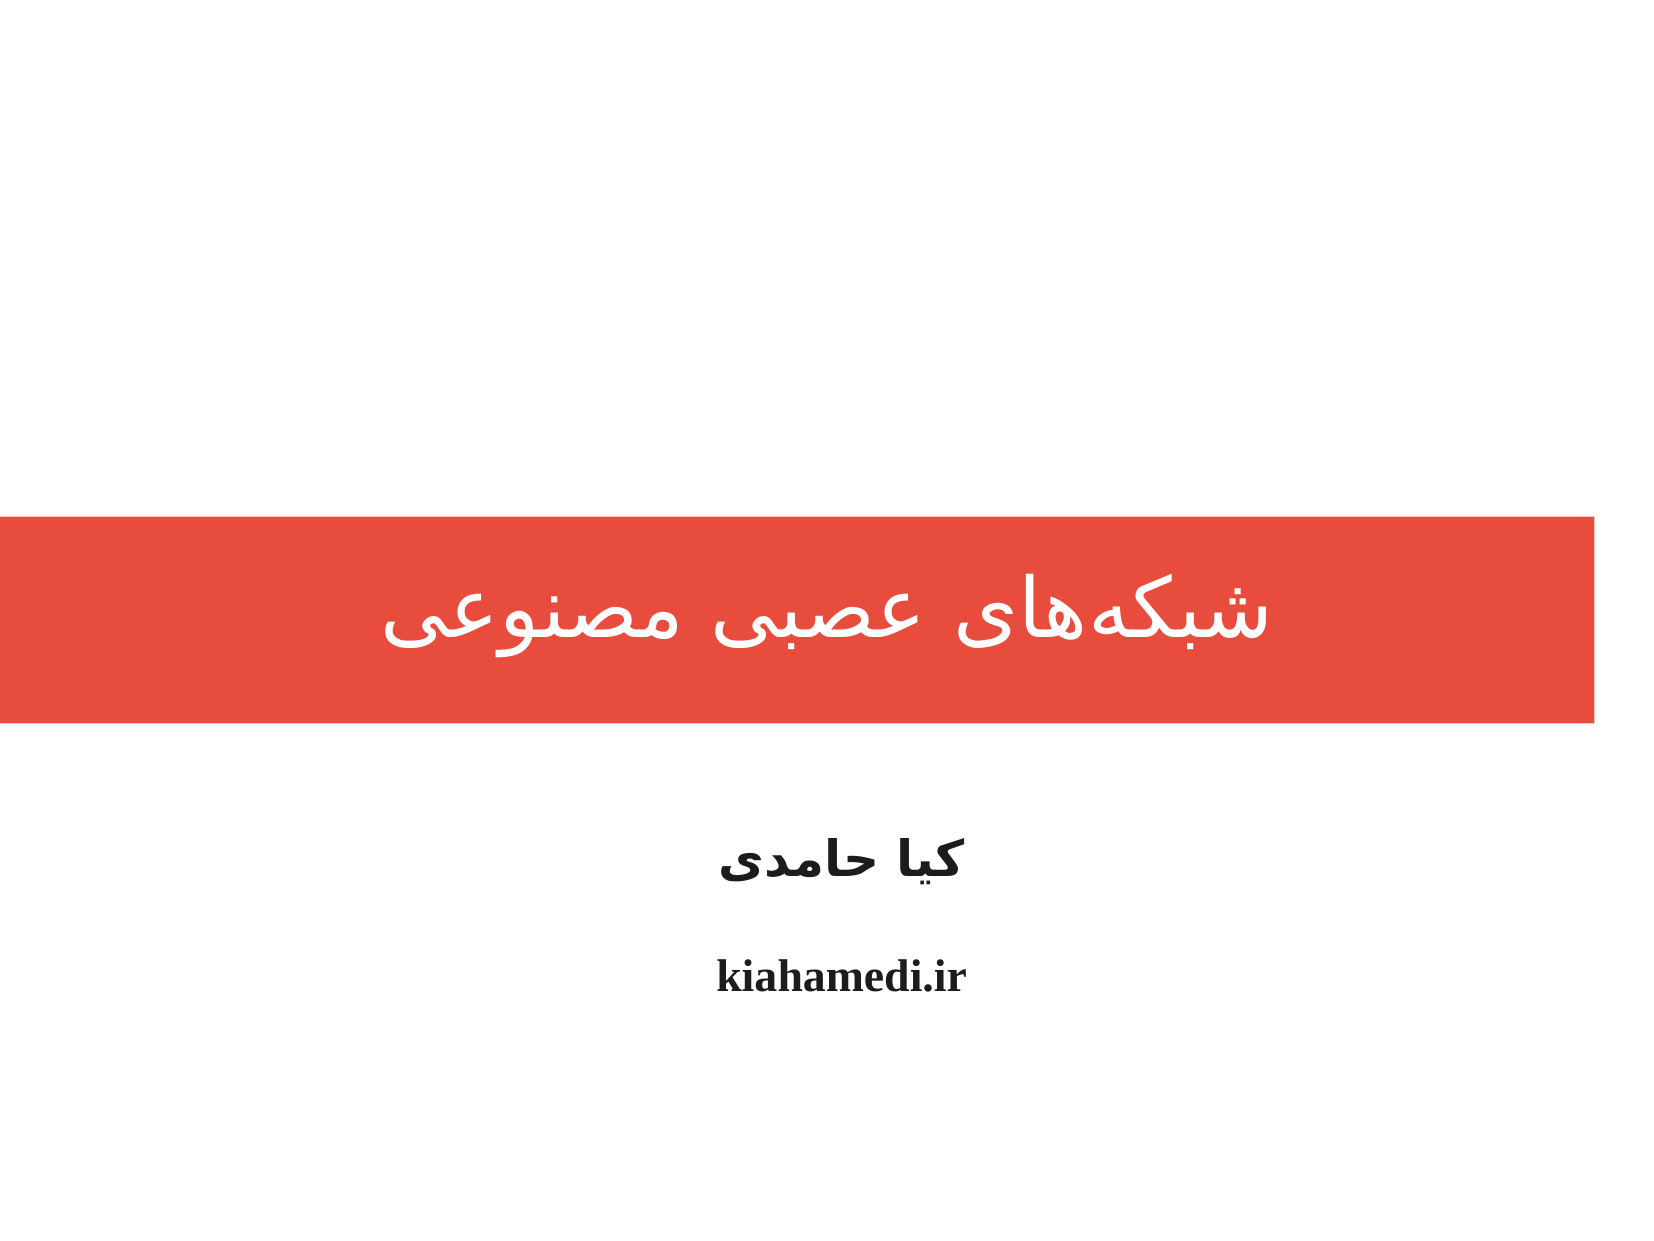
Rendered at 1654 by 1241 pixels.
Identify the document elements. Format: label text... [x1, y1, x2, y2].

title شبکه‌های عصبی مصنوعی [59, 510, 1595, 658]
subtitle کیا حامدی kiahamedi.ir [88, 767, 1595, 1182]
